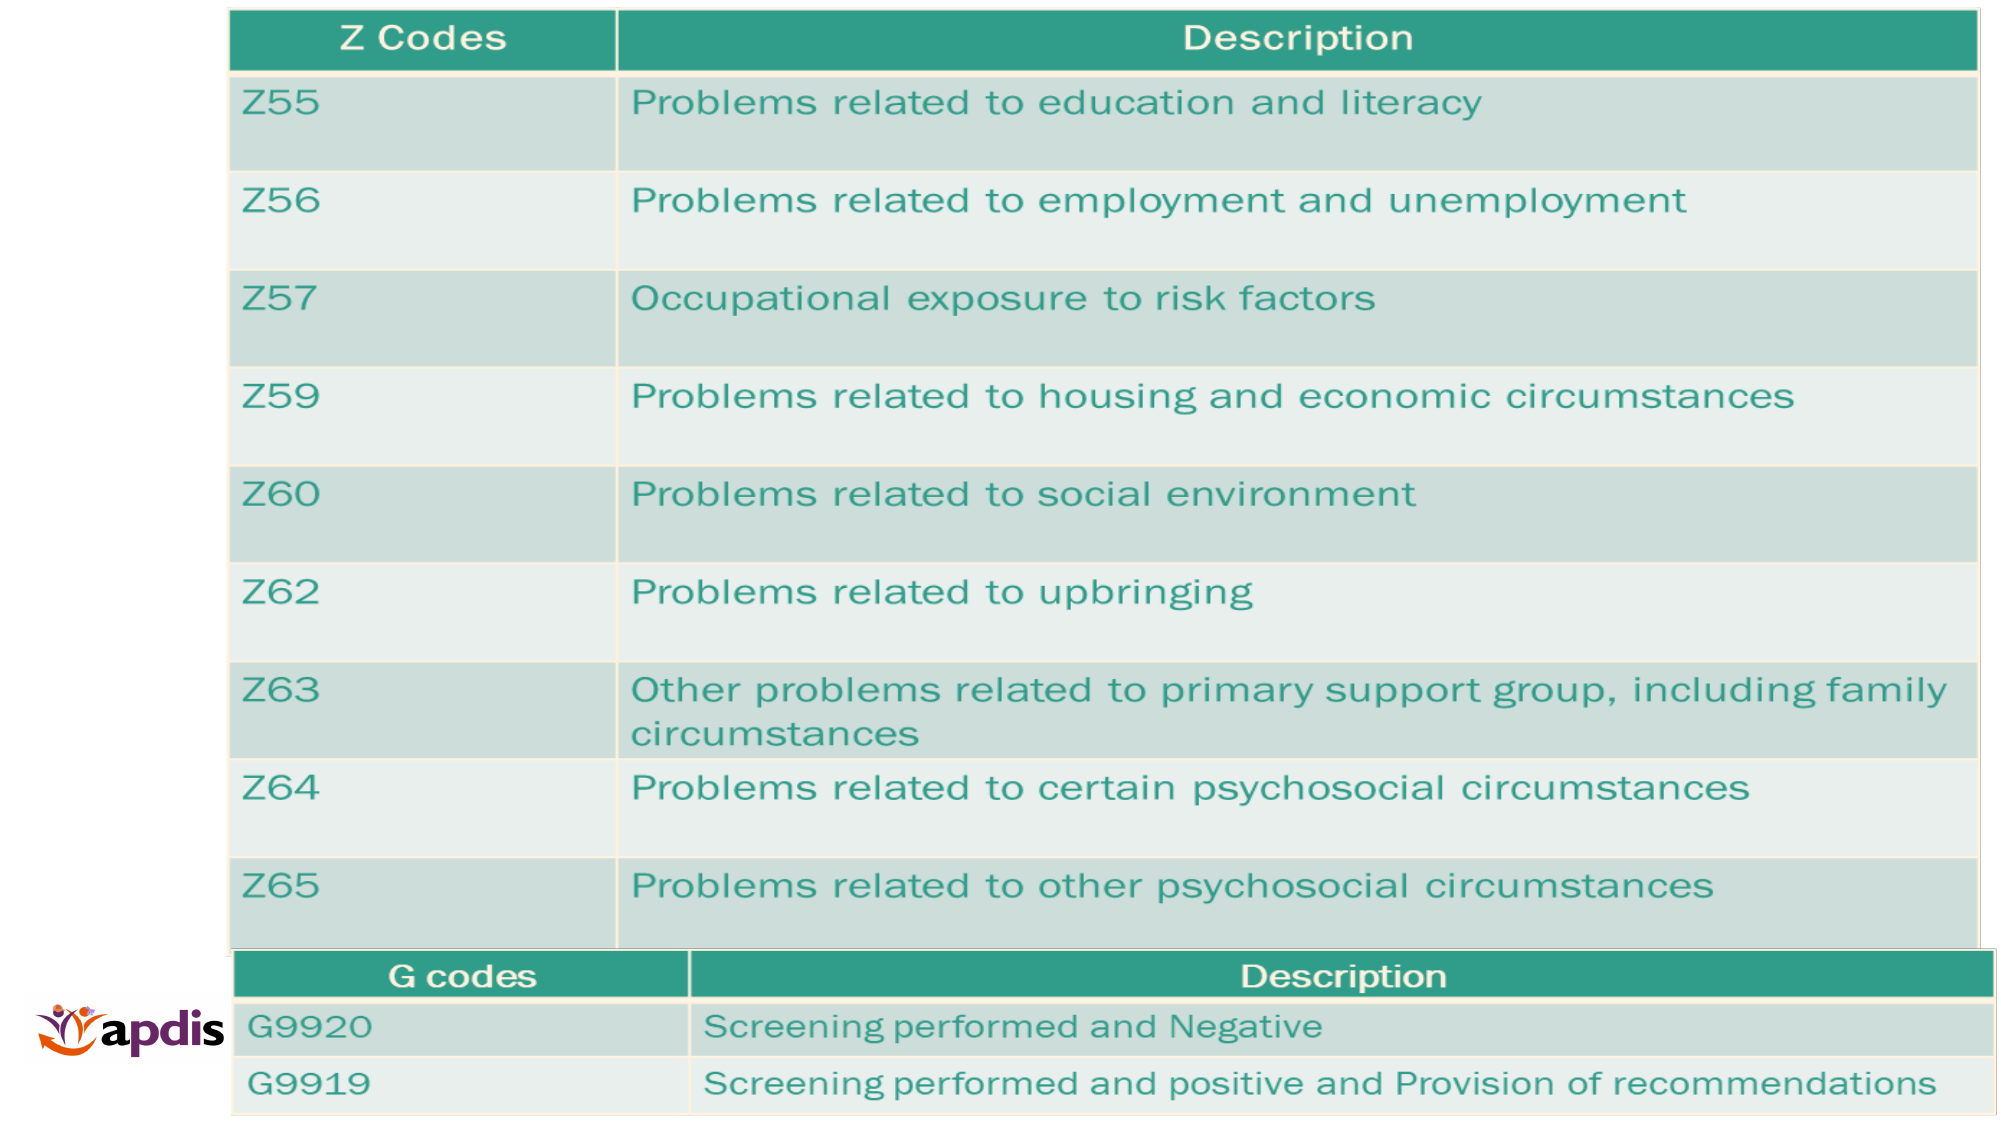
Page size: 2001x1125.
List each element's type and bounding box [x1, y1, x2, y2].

picture [23, 994, 227, 1066]
picture [226, 3, 2000, 1122]
